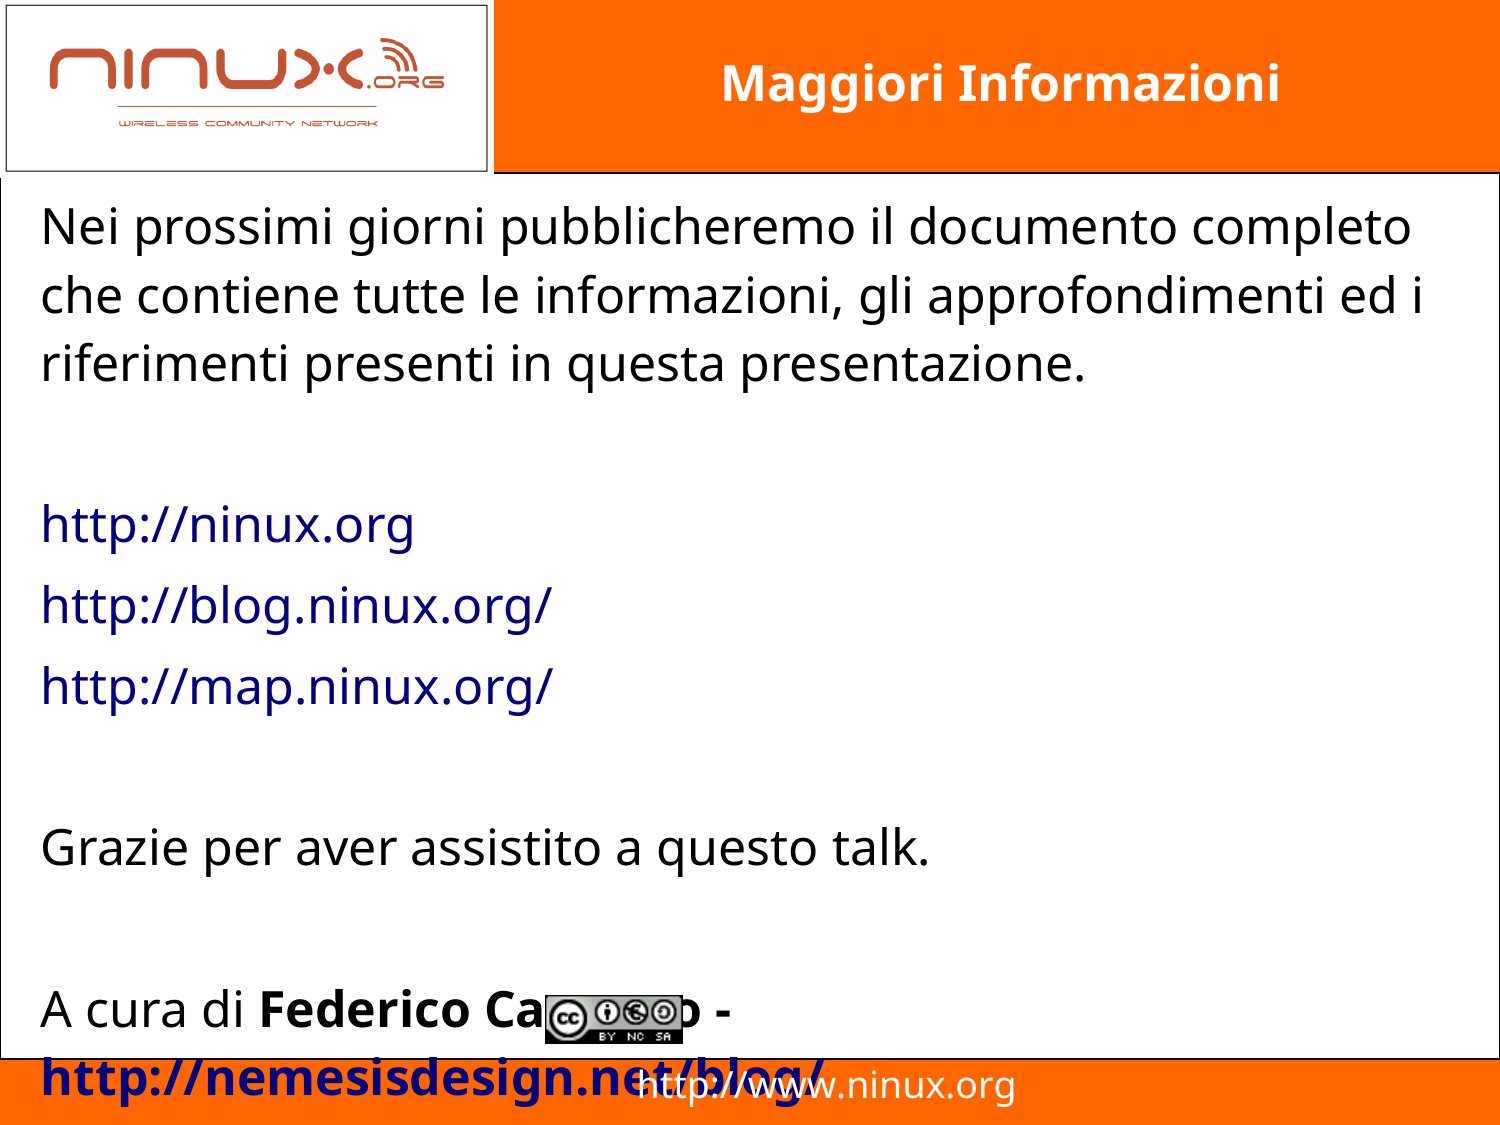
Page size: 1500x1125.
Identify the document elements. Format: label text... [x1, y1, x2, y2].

text_box http://www.ninux.org [621, 1053, 1159, 1125]
list Nei prossimi giorni pubblicheremo il documento completo che contiene tutte le informazioni, gli approfondimenti ed i riferimenti presenti in questa presentazione. http://ninux.org http://blog.ninux.org/ http://map.ninux.org/ Grazie per aver assistito a questo talk. A cura di Federico Capoano - http://nemesisdesign.net/blog/ Licenza: Creative Commons [25, 183, 1447, 1055]
title Maggiori Informazioni [501, 0, 1500, 165]
picture [0, 0, 494, 178]
picture [545, 995, 683, 1044]
